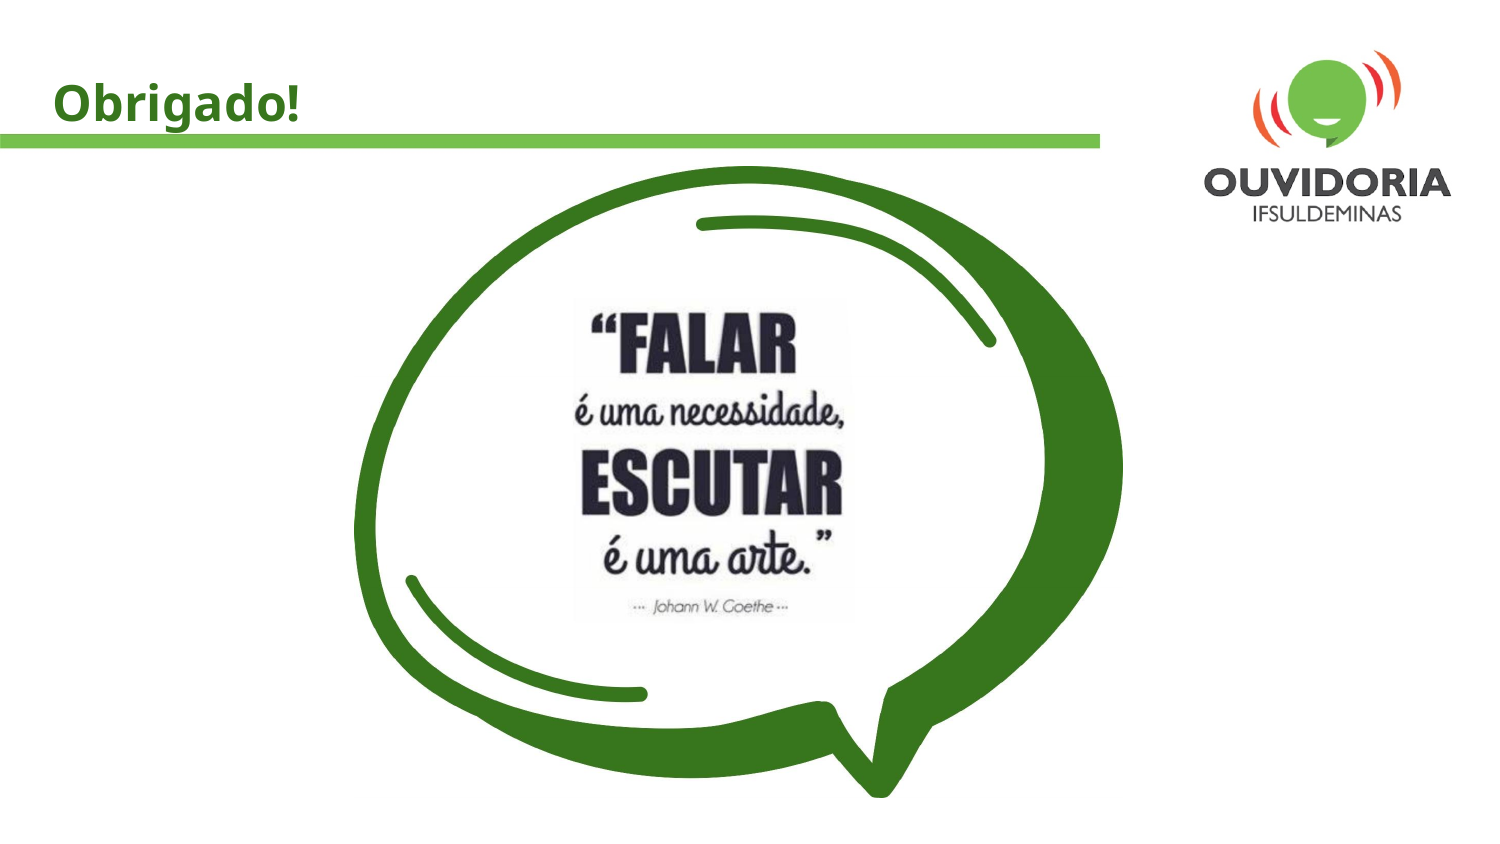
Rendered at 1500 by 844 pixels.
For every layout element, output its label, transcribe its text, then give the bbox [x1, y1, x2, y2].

picture [0, 0, 1497, 844]
text_box Obrigado! [37, 55, 1229, 167]
